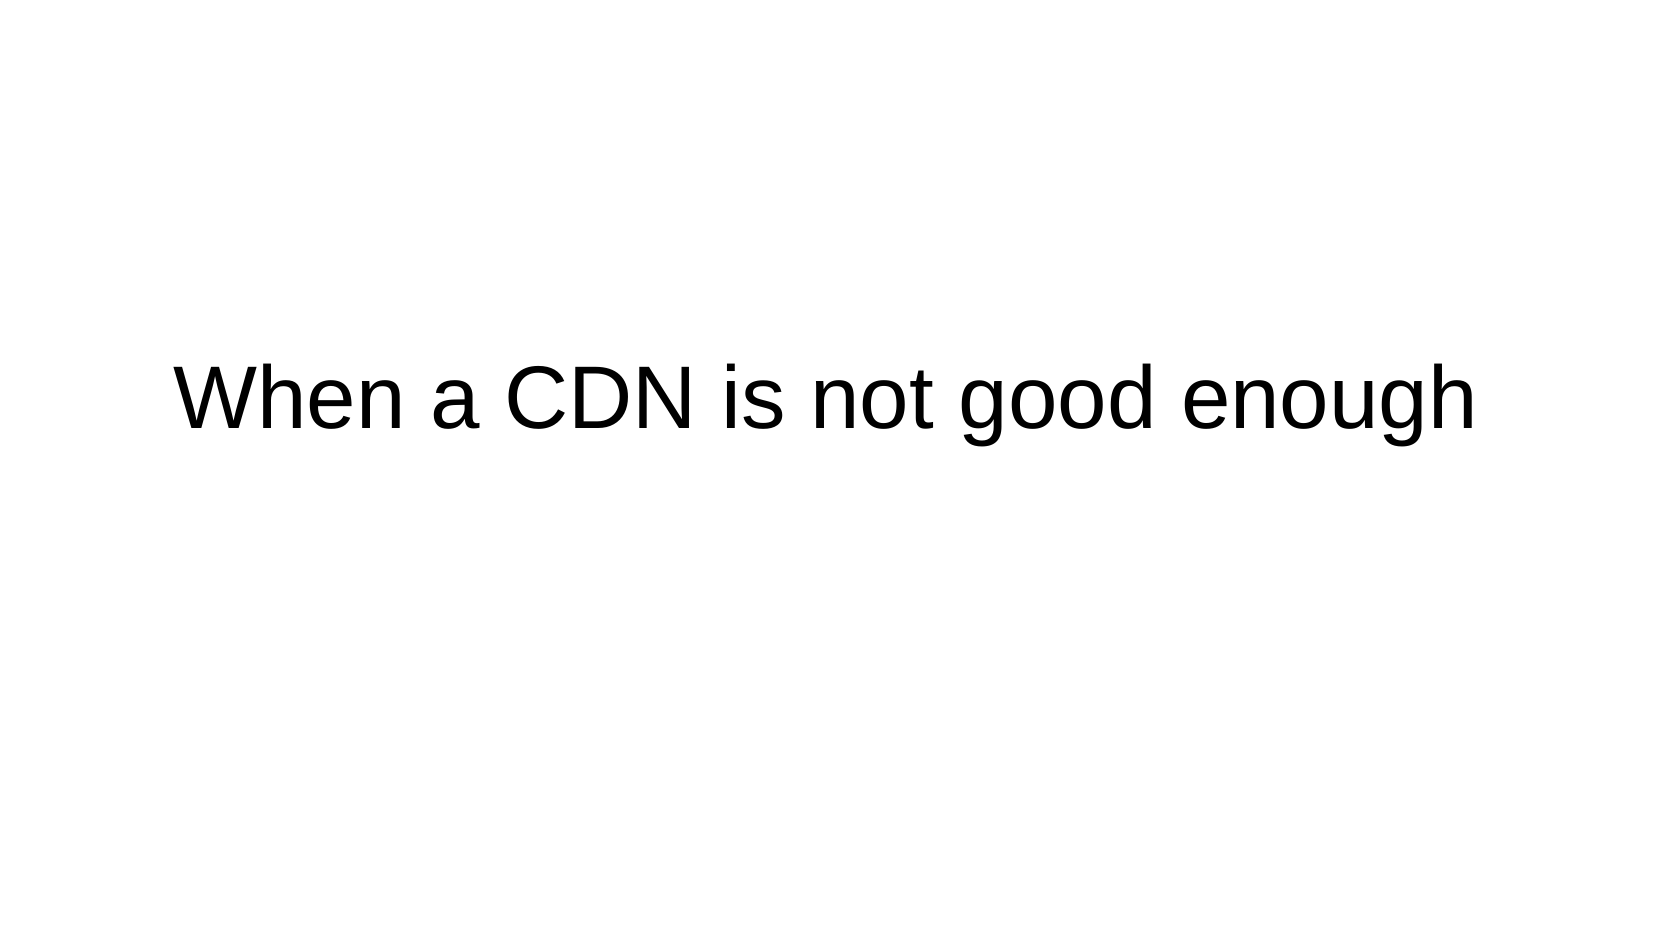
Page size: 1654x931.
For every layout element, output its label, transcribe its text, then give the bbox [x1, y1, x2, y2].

subtitle When a CDN is not good enough [82, 37, 1571, 758]
